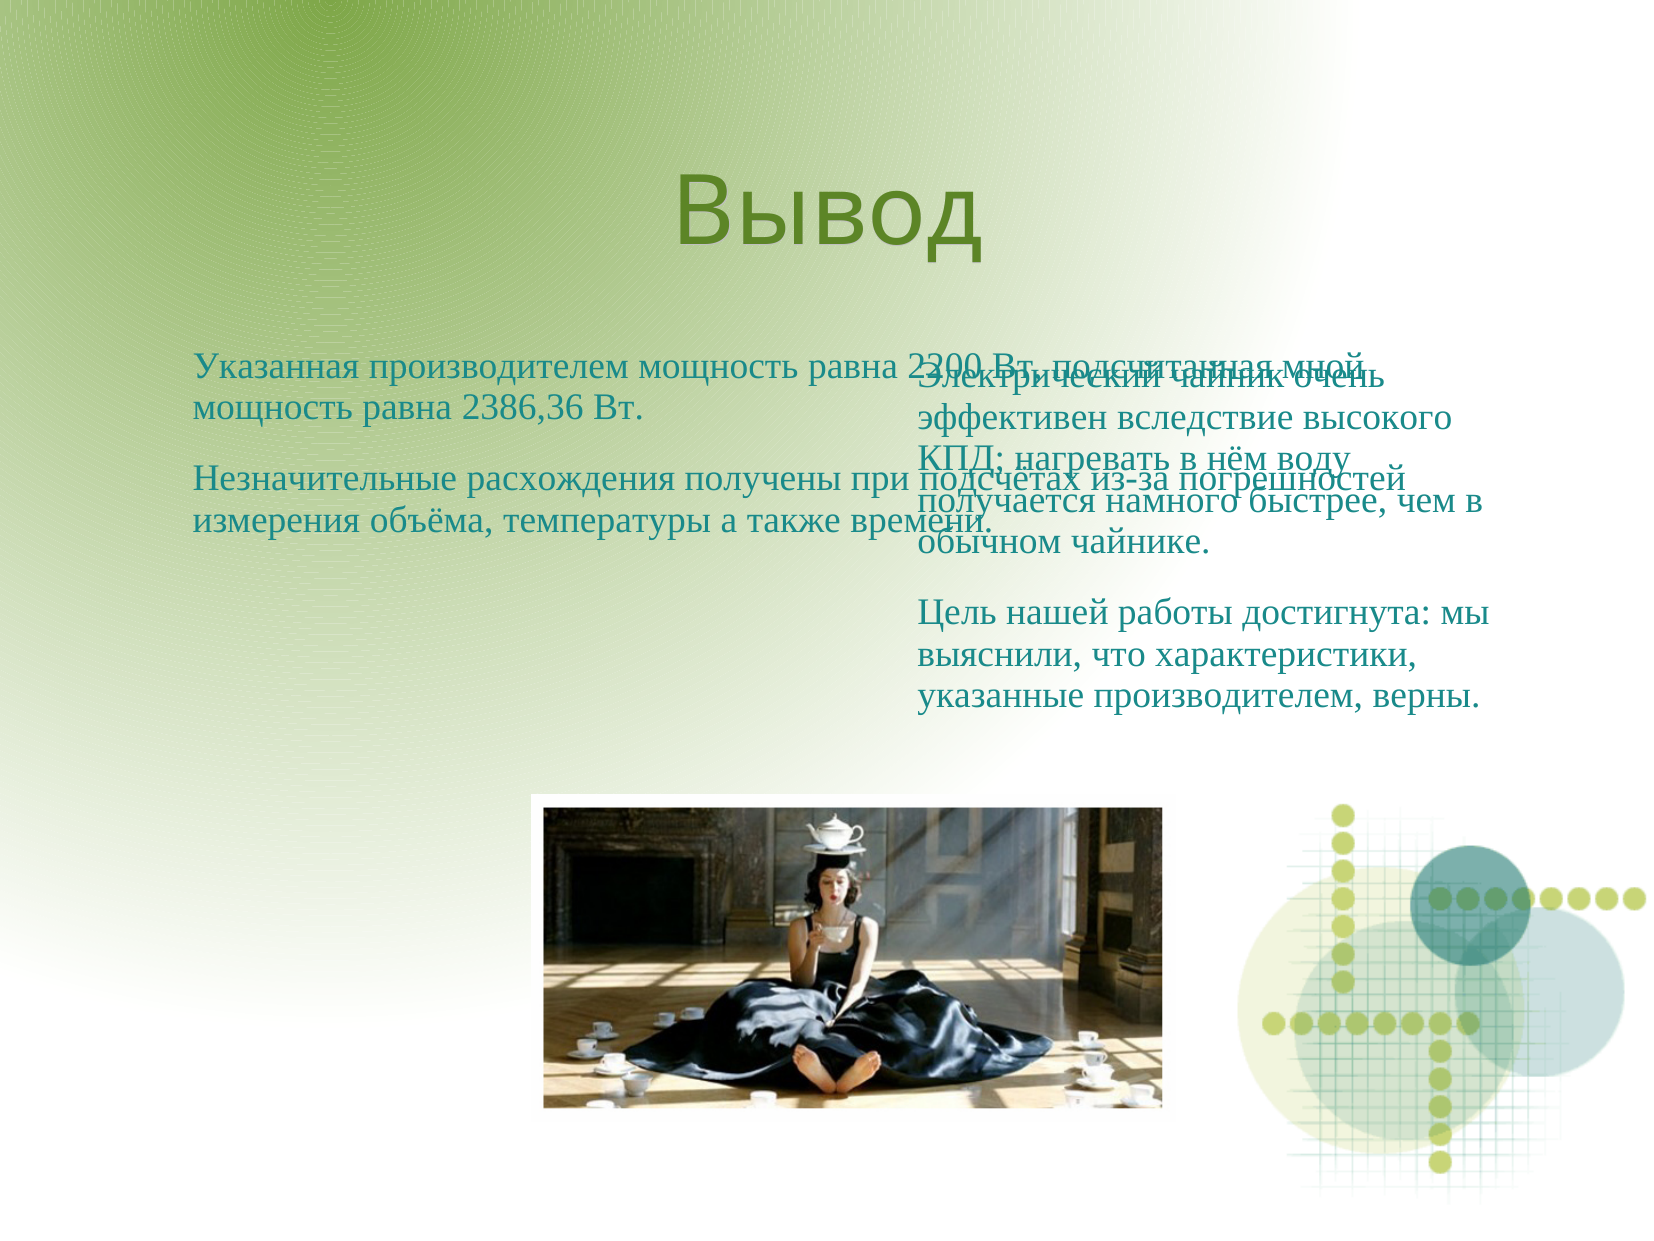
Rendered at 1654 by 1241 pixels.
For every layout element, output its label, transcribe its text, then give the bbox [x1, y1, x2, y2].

picture [531, 794, 1176, 1123]
list Электрический чайник очень эффективен вследствие высокого КПД; нагревать в нём воду получается намного быстрее, чем в обычном чайнике. Цель нашей работы достигнута: мы выяснили, что характеристики, указанные производителем, верны. [846, 354, 1536, 725]
picture [1224, 792, 1654, 1211]
list Указанная производителем мощность равна 2200 Вт, подсчитанная мной мощность равна 2386,36 Вт. Незначительные расхождения получены при подсчётах из-за погрешностей измерения объёма, температуры а также времени. [121, 344, 811, 718]
title Вывод [121, 102, 1534, 310]
